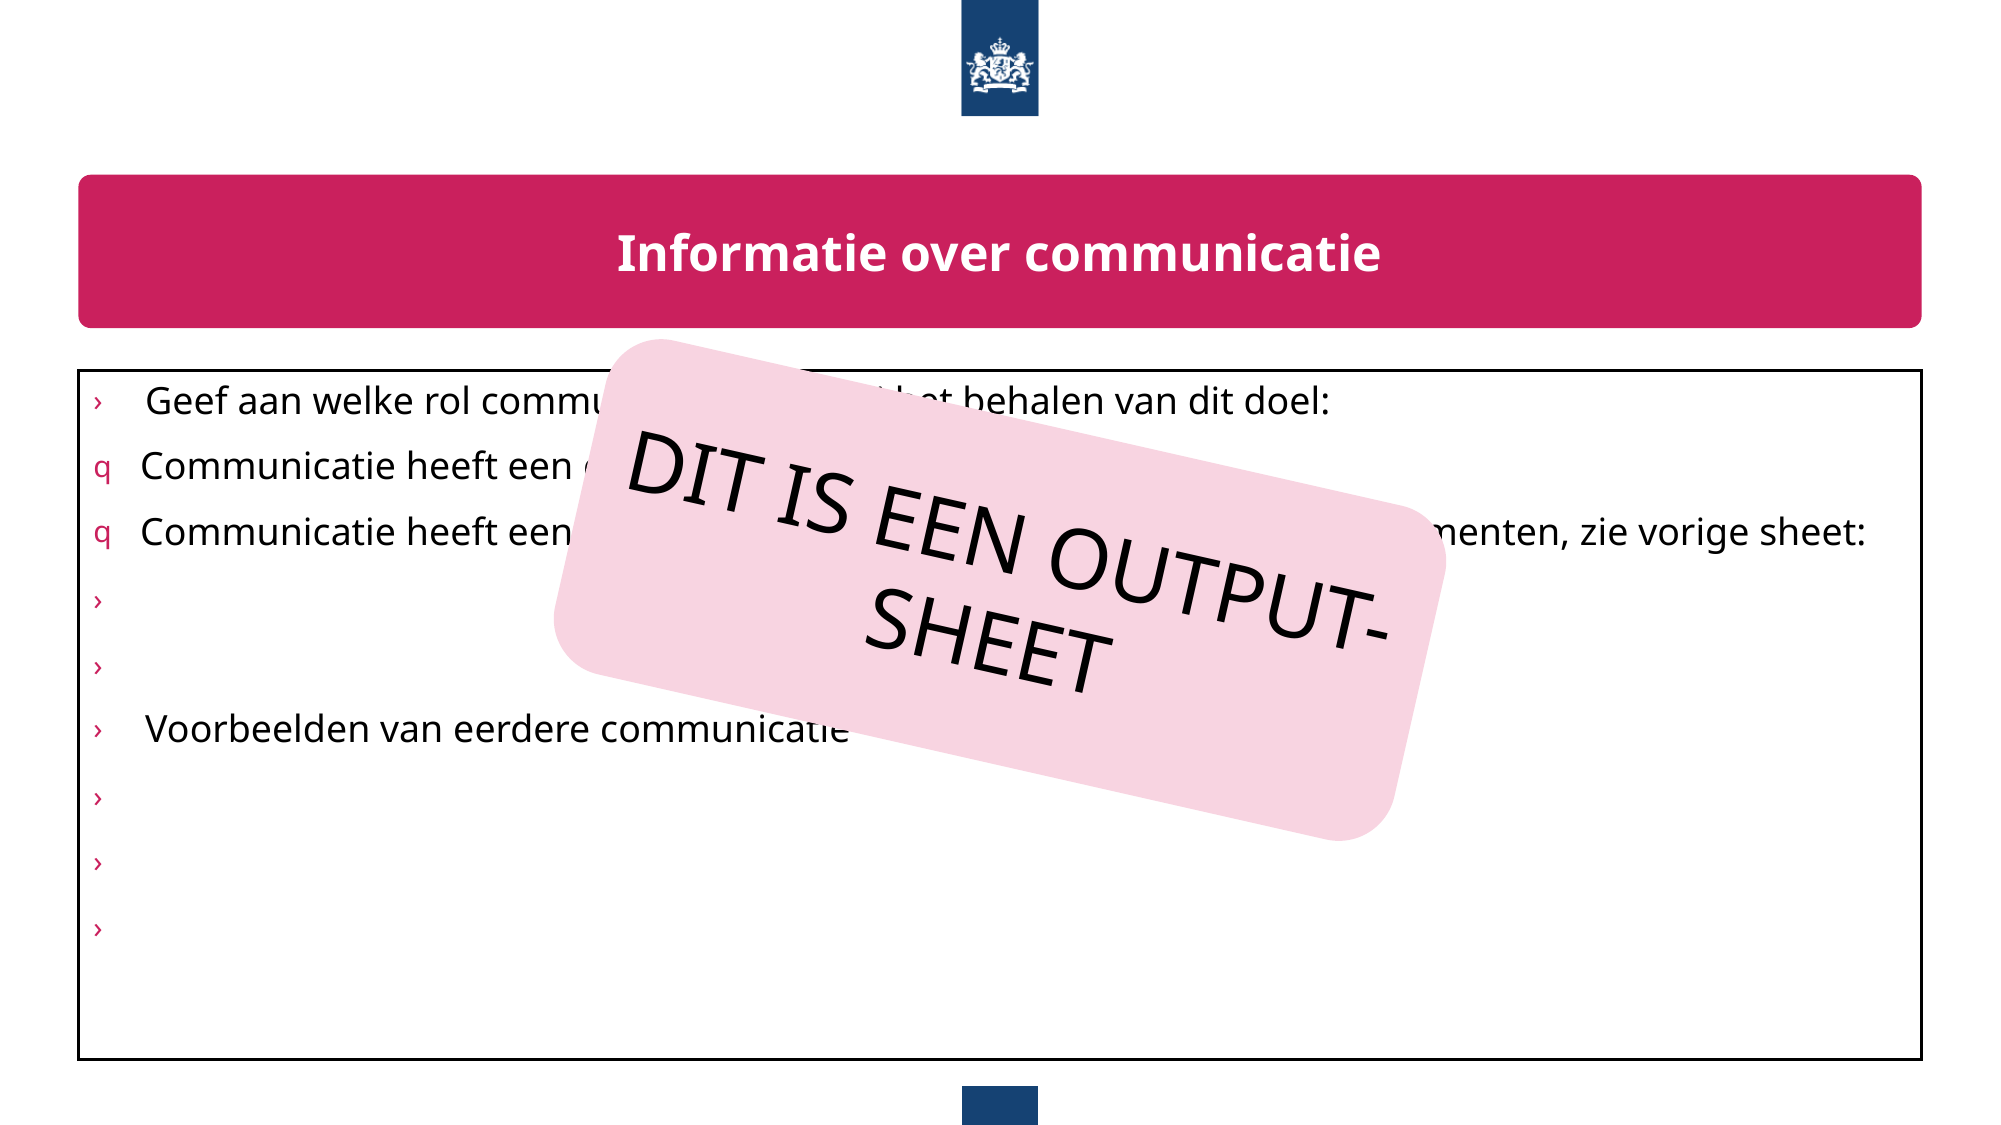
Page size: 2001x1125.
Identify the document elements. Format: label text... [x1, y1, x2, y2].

text_box Informatie over communicatie [78, 174, 1922, 329]
text_box DIT IS EEN OUTPUT-SHEET [553, 339, 1447, 841]
text_box Geef aan welke rol communicatie heeft bij het behalen van dit doel: Communicatie heeft een centrale rol Communicatie heeft een ondersteunende rol, naast andere beleidsinstrumenten, zie vorige sheet: Voorbeelden van eerdere communicatie [78, 370, 1922, 1060]
